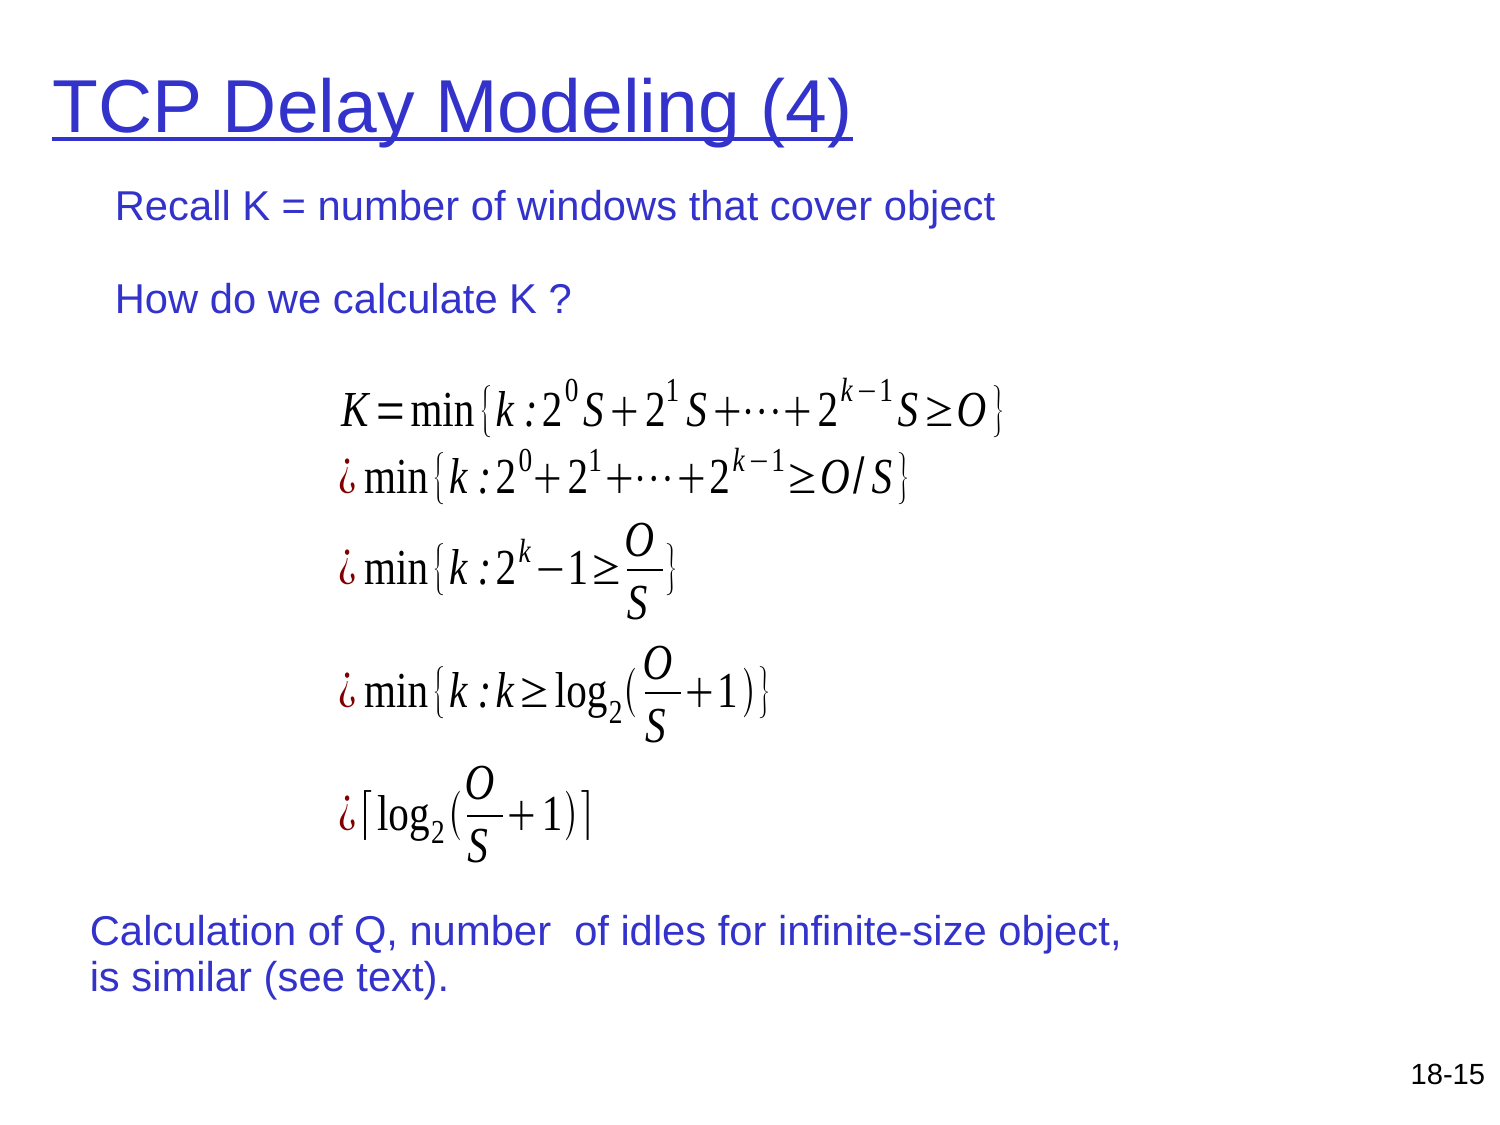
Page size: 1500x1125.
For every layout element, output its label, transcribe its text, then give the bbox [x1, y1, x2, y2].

text_box Calculation of Q, number of idles for infinite-size object, is similar (see text). [74, 899, 1137, 1009]
text_box Recall K = number of windows that cover object How do we calculate K ? [99, 174, 1011, 330]
title TCP Delay Modeling (4) [37, 37, 1296, 176]
chart [328, 373, 1023, 875]
